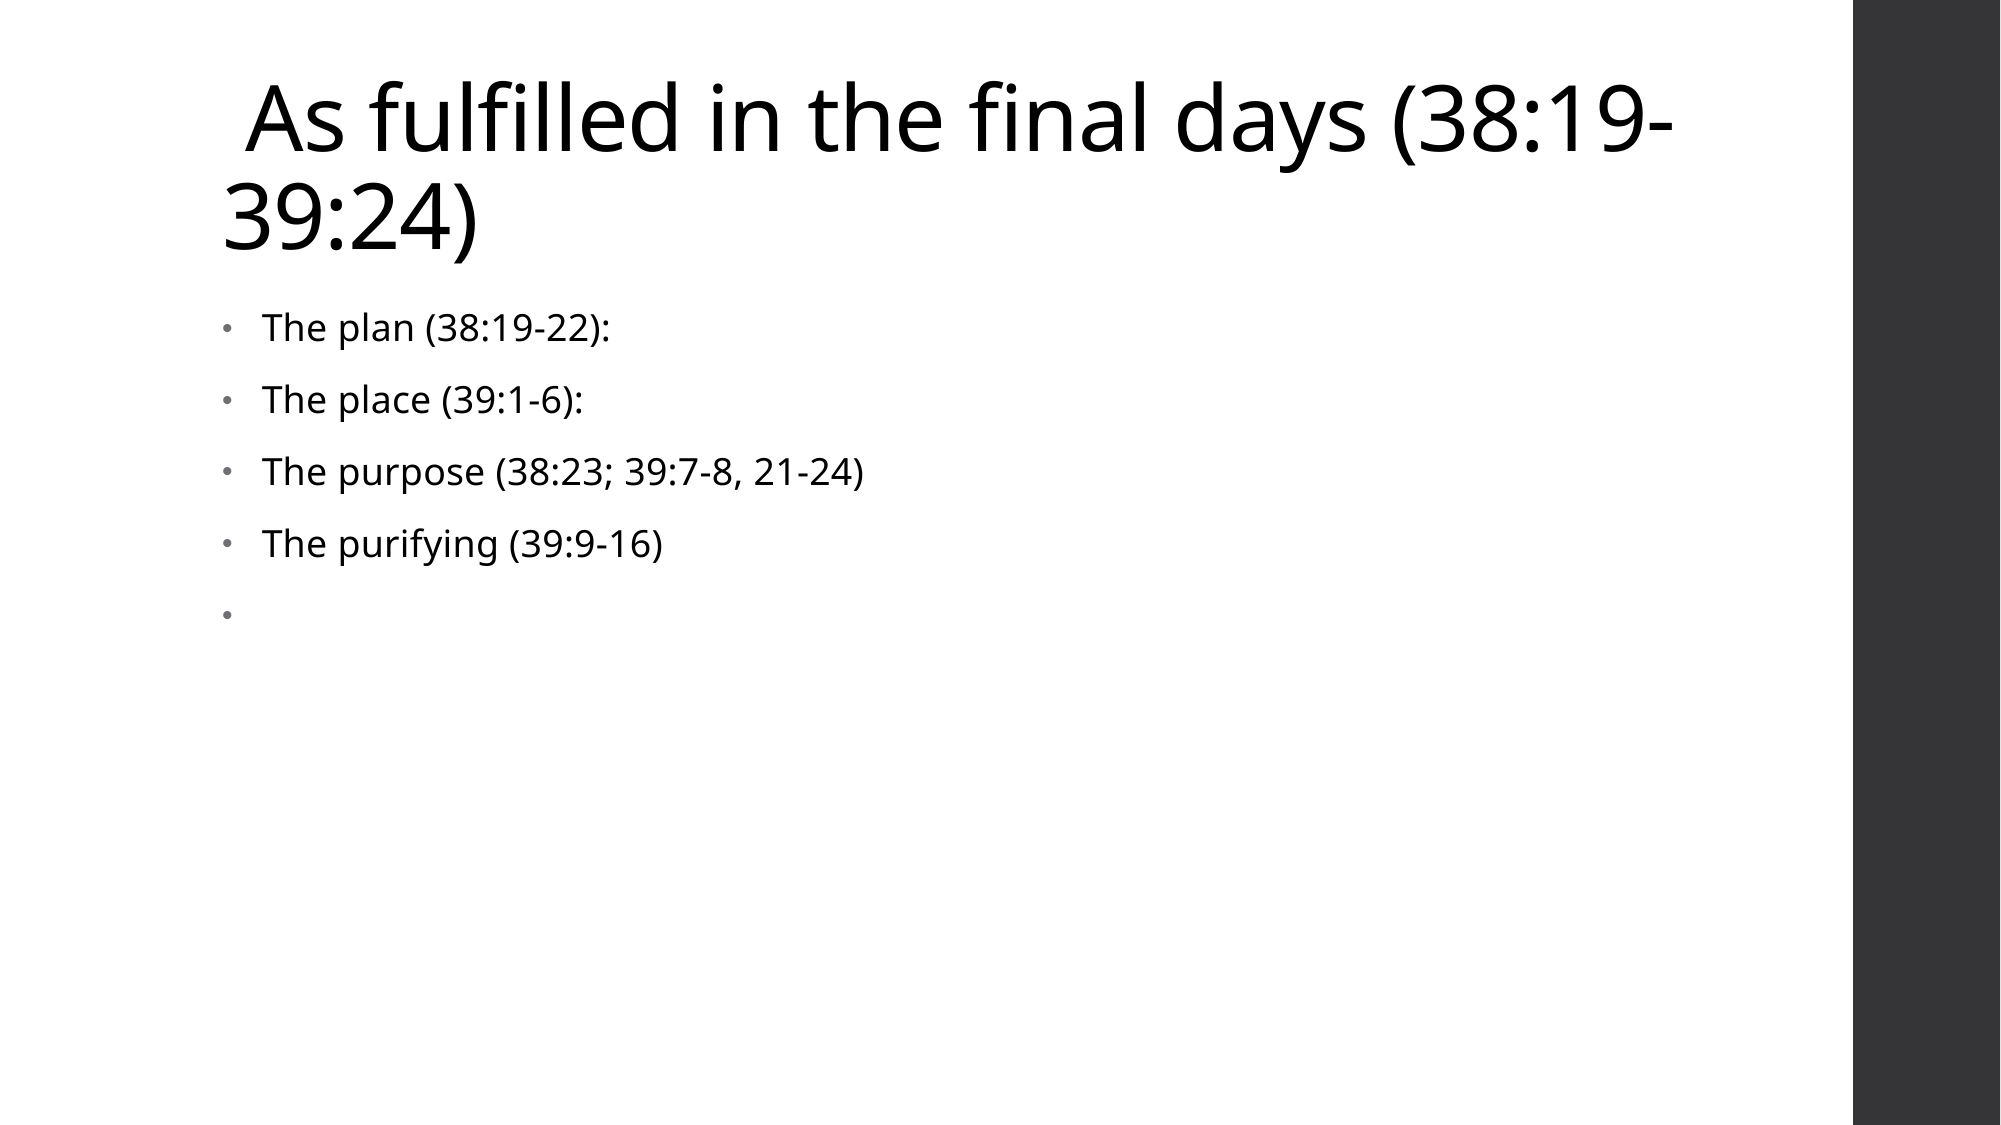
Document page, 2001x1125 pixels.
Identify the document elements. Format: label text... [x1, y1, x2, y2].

title As fulfilled in the final days (38:19-39:24) [206, 60, 1797, 278]
list The plan (38:19-22): The place (39:1-6): The purpose (38:23; 39:7-8, 21-24) The purifying (39:9-16) [206, 299, 1617, 1014]
